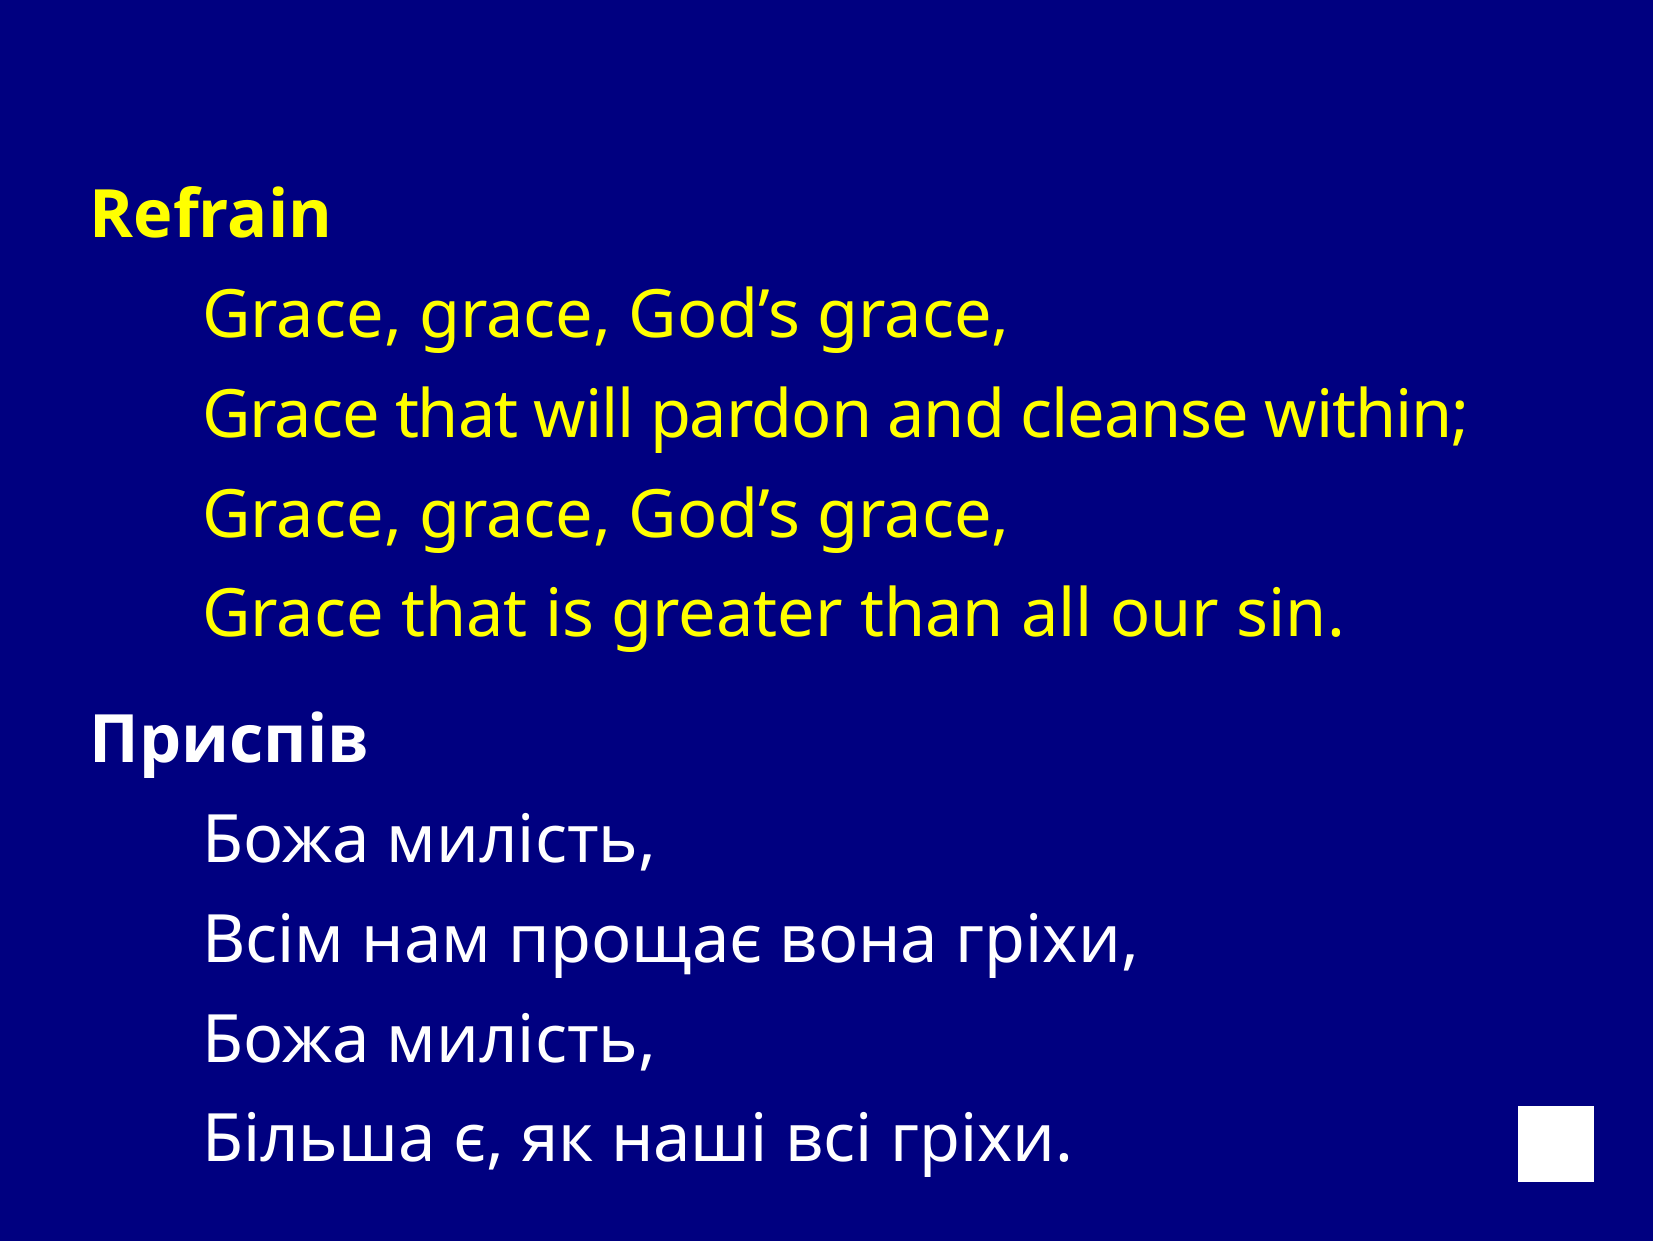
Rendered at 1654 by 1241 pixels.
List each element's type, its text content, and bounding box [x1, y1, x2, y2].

text_box [1518, 1106, 1594, 1182]
text_box Refrain Grace, grace, God’s grace, Grace that will pardon and cleanse within; Grace, grace, God’s grace, Grace that is greater than all our sin. [75, 150, 1651, 638]
text_box Приспів Божа милість, Всім нам прощає вона гріхи, Божа милість, Більша є, як наші всі гріхи. [75, 675, 1576, 1163]
